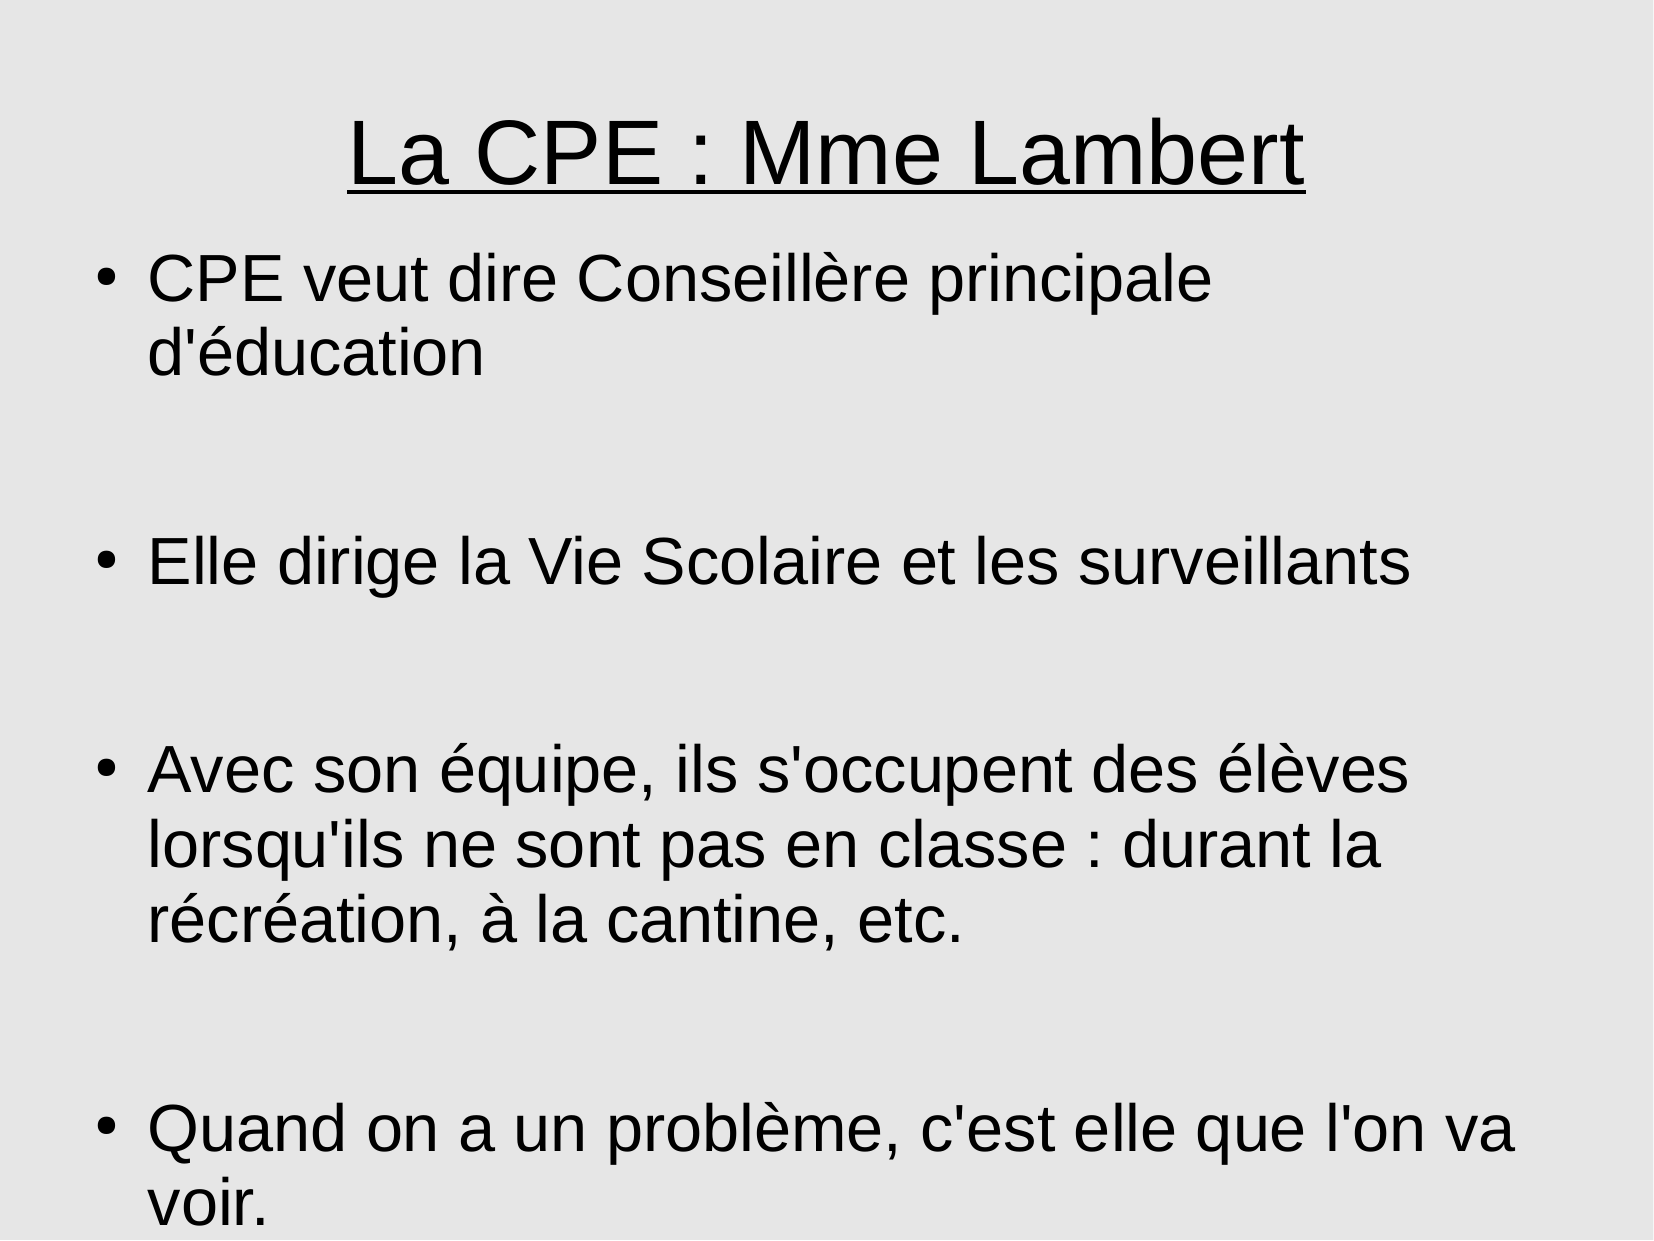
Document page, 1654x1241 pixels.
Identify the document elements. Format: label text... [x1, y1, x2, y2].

list CPE veut dire Conseillère principale d'éducation Elle dirige la Vie Scolaire et les surveillants Avec son équipe, ils s'occupent des élèves lorsqu'ils ne sont pas en classe : durant la récréation, à la cantine, etc. Quand on a un problème, c'est elle que l'on va voir. [76, 240, 1565, 1241]
title La CPE : Mme Lambert [82, 49, 1571, 257]
